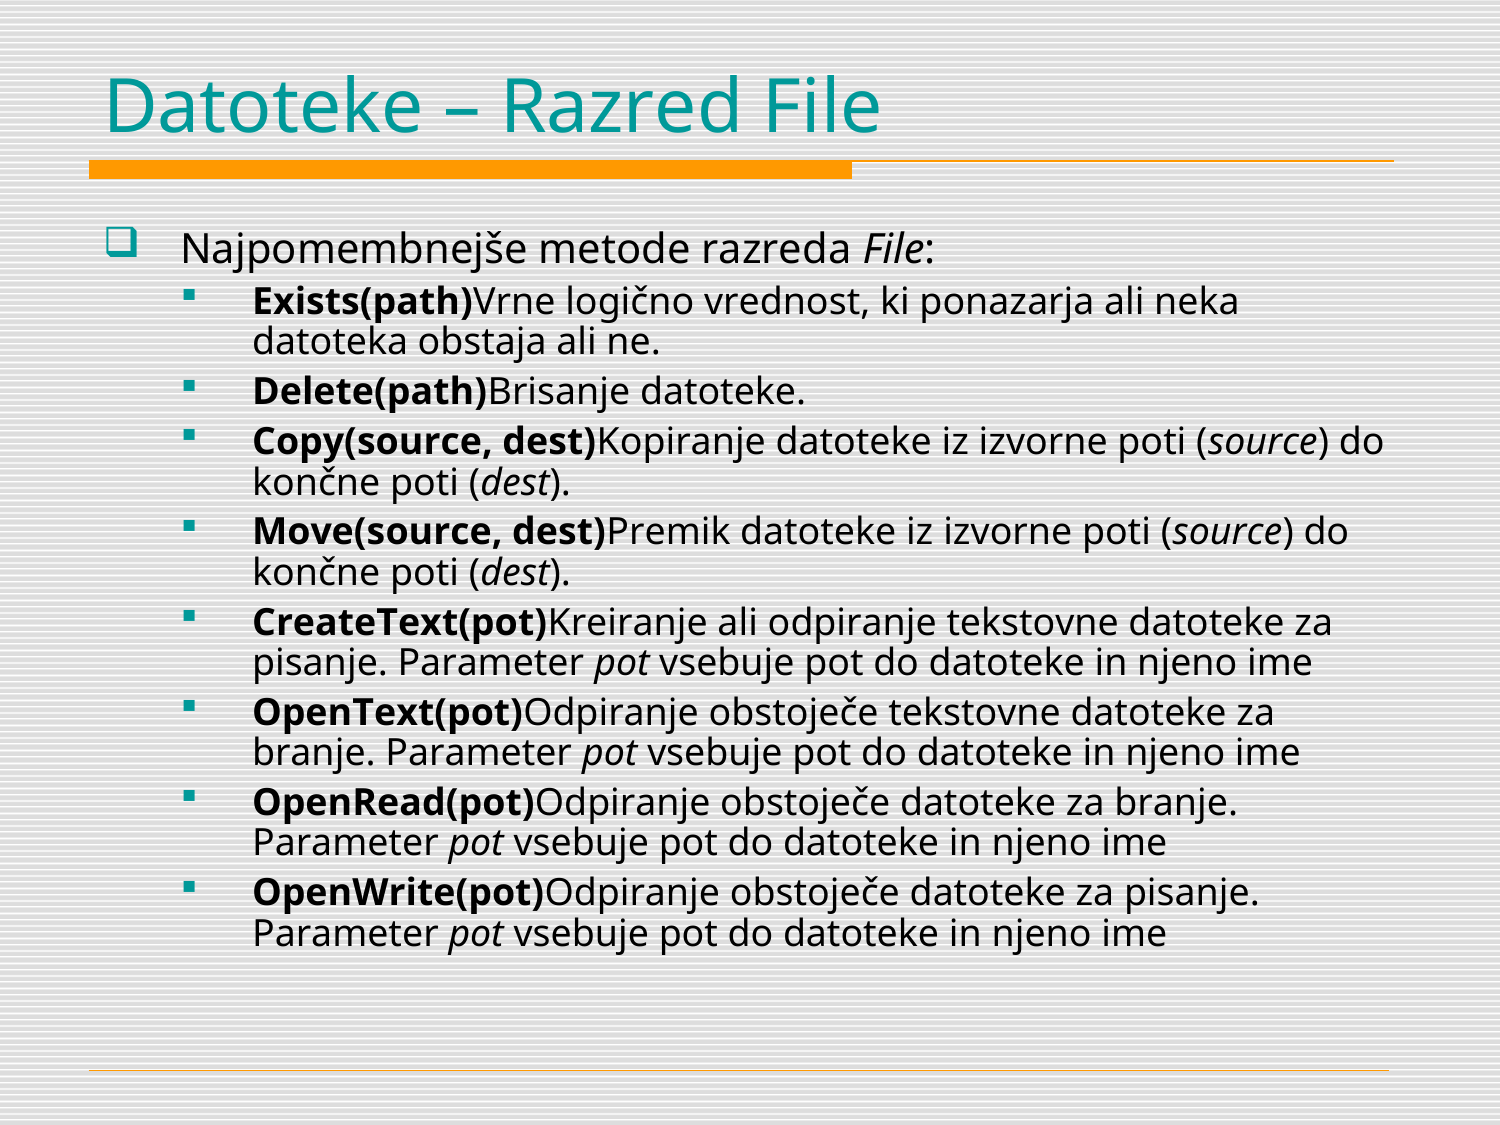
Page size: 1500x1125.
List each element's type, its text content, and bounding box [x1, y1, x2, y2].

list Najpomembnejše metode razreda File: Exists(path)Vrne logično vrednost, ki ponazarja ali neka datoteka obstaja ali ne. Delete(path)Brisanje datoteke. Copy(source, dest)Kopiranje datoteke iz izvorne poti (source) do končne poti (dest). Move(source, dest)Premik datoteke iz izvorne poti (source) do končne poti (dest). CreateText(pot)Kreiranje ali odpiranje tekstovne datoteke za pisanje. Parameter pot vsebuje pot do datoteke in njeno ime OpenText(pot)Odpiranje obstoječe tekstovne datoteke za branje. Parameter pot vsebuje pot do datoteke in njeno ime OpenRead(pot)Odpiranje obstoječe datoteke za branje. Parameter pot vsebuje pot do datoteke in njeno ime OpenWrite(pot)Odpiranje obstoječe datoteke za pisanje. Parameter pot vsebuje pot do datoteke in njeno ime [88, 220, 1401, 1059]
picture [0, 0, 1500, 1125]
title Datoteke – Razred File [88, 42, 1401, 155]
